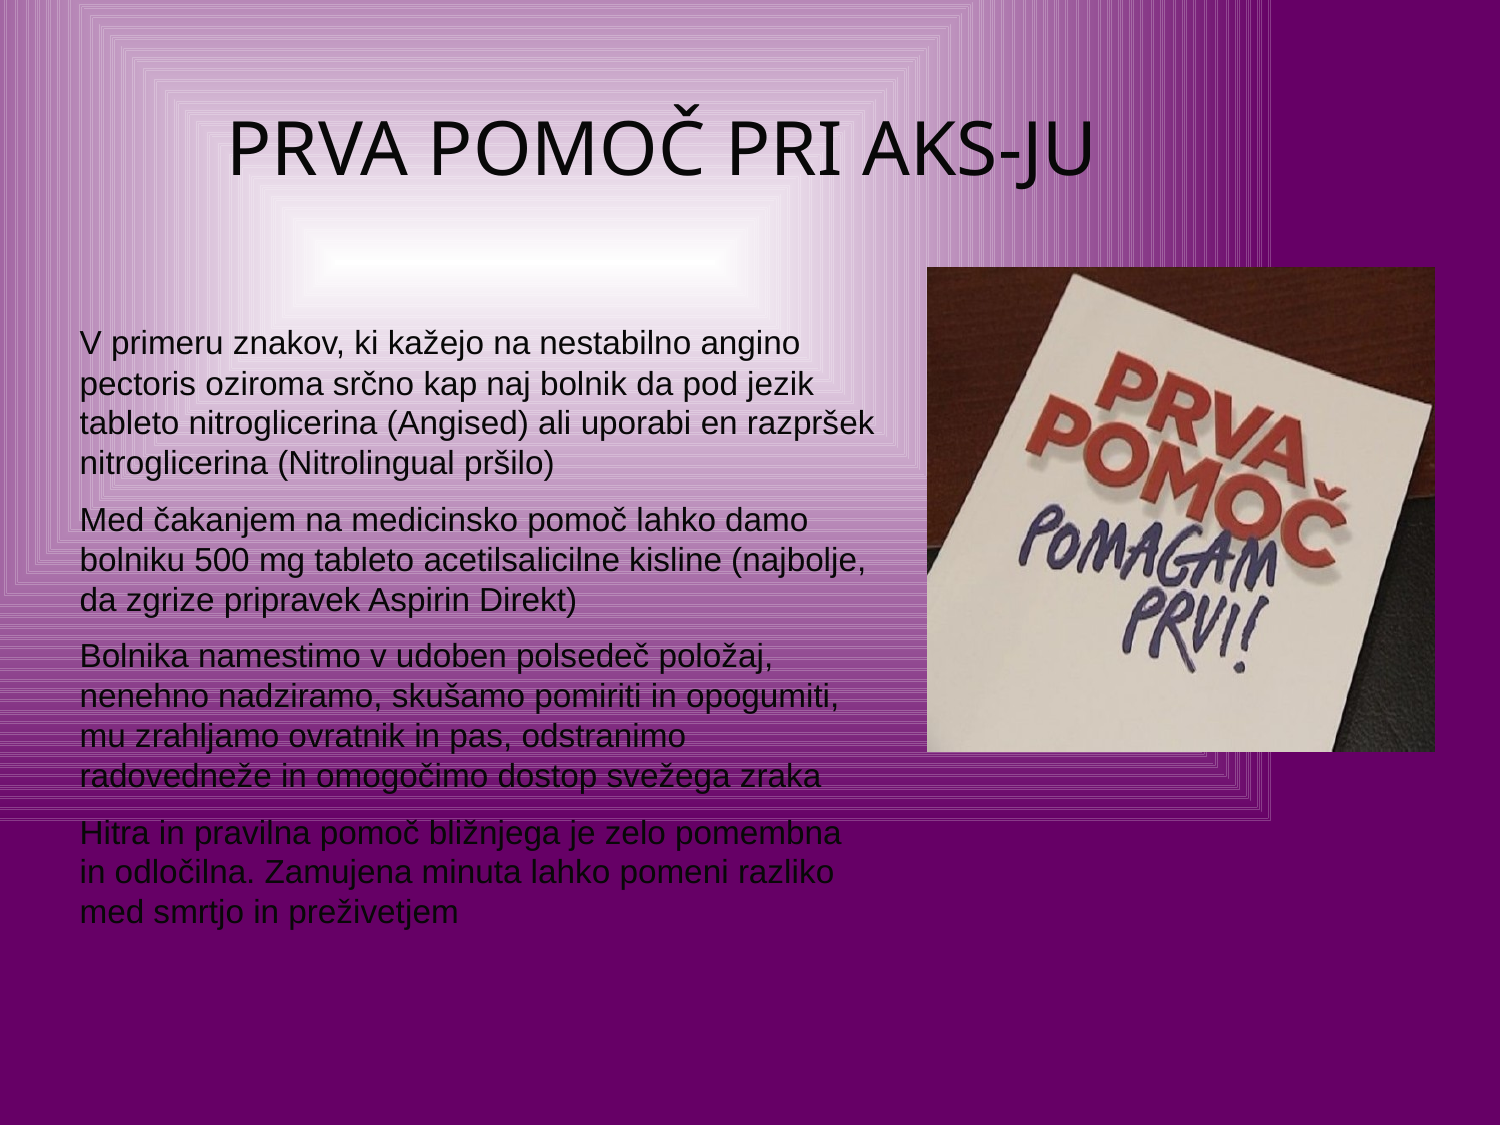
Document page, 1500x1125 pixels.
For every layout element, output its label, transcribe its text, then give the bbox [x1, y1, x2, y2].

picture [927, 267, 1435, 752]
title PRVA POMOČ PRI AKS-JU [0, 45, 1350, 233]
text_box V primeru znakov, ki kažejo na nestabilno angino pectoris oziroma srčno kap naj bolnik da pod jezik tableto nitroglicerina (Angised) ali uporabi en razpršek nitroglicerina (Nitrolingual pršilo) Med čakanjem na medicinsko pomoč lahko damo bolniku 500 mg tableto acetilsalicilne kisline (najbolje, da zgrize pripravek Aspirin Direkt) Bolnika namestimo v udoben polsedeč položaj, nenehno nadziramo, skušamo pomiriti in opogumiti, mu zrahljamo ovratnik in pas, odstranimo radovedneže in omogočimo dostop svežega zraka Hitra in pravilna pomoč bližnjega je zelo pomembna in odločilna. Zamujena minuta lahko pomeni razliko med smrtjo in preživetjem [64, 314, 892, 938]
